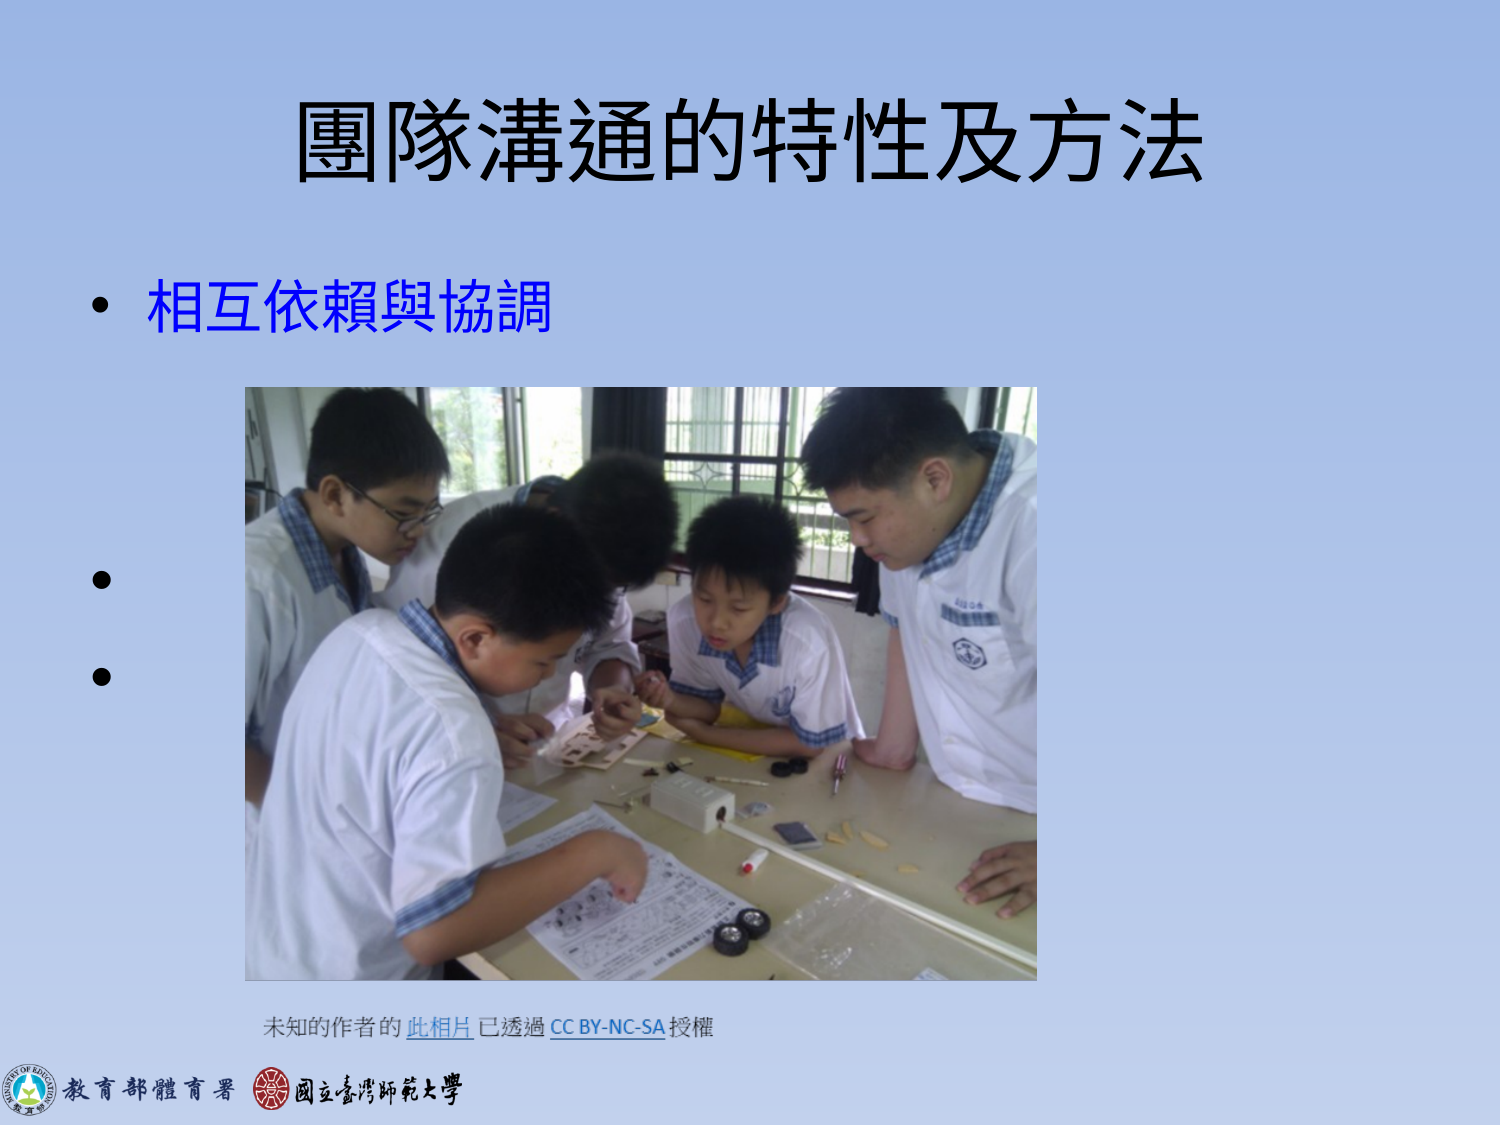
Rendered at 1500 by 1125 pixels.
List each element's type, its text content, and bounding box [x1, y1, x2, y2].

title 團隊溝通的特性及方法 [75, 45, 1426, 233]
picture [245, 387, 1037, 1054]
list 相互依賴與協調 [75, 262, 781, 1005]
